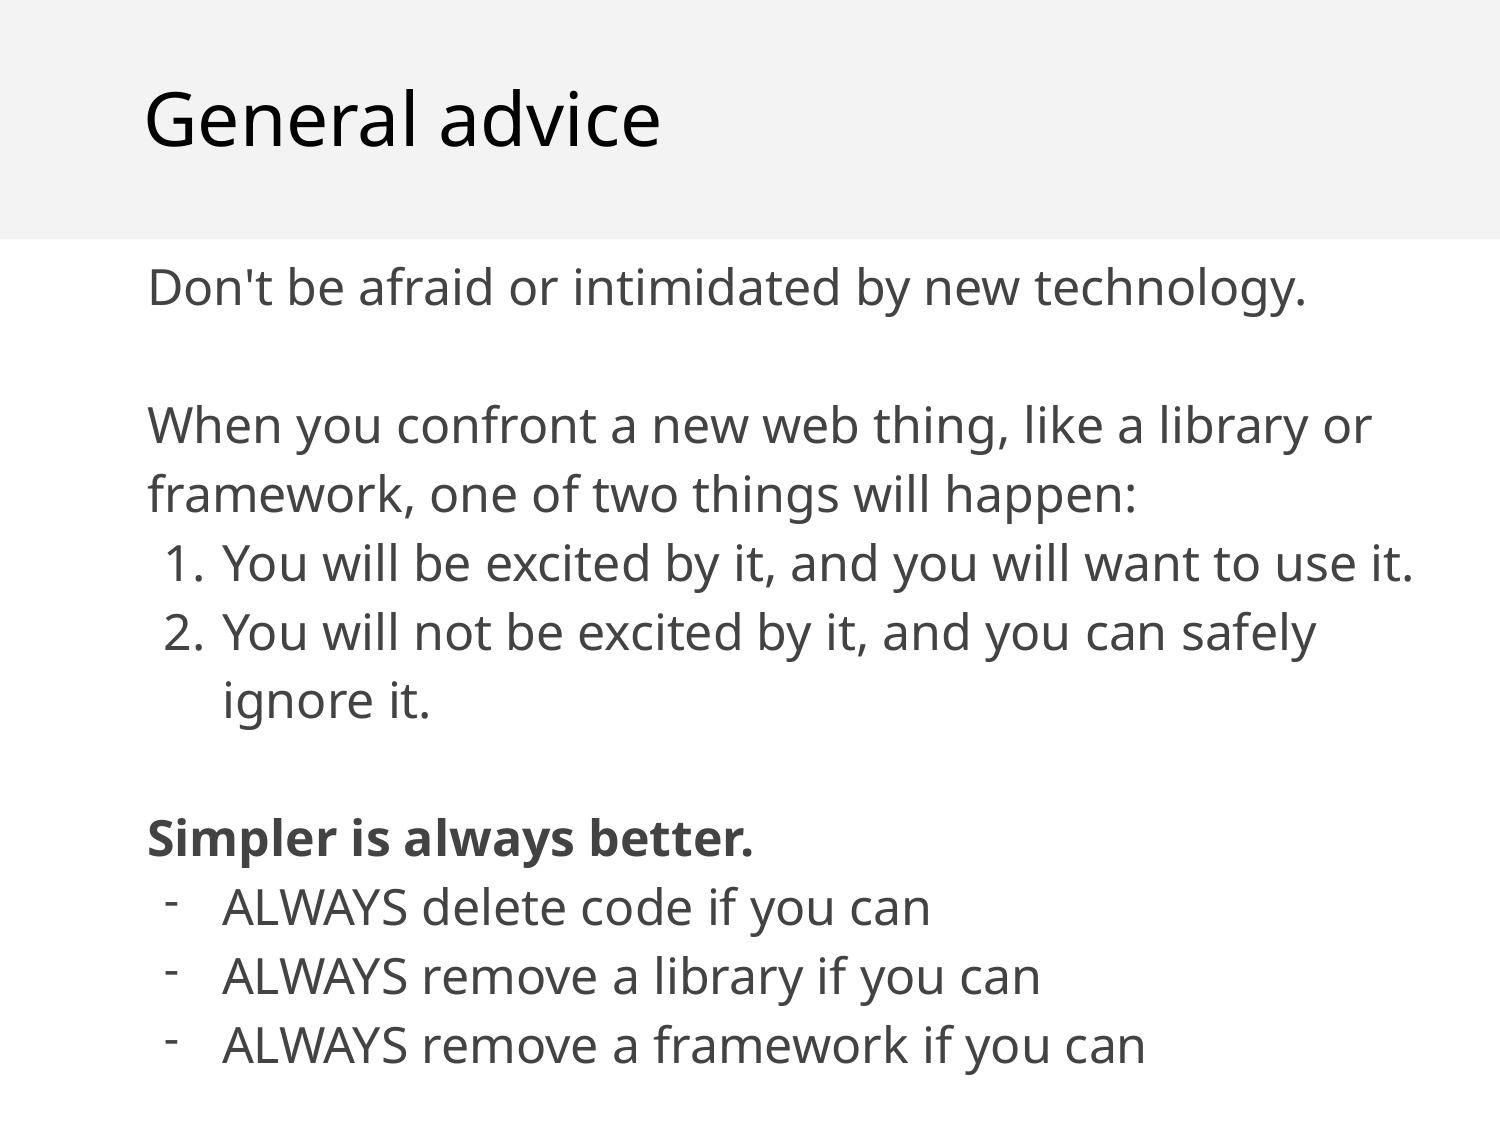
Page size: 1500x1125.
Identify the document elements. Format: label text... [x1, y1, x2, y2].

title General advice [128, 56, 1372, 183]
list Don't be afraid or intimidated by new technology. When you confront a new web thing, like a library or framework, one of two things will happen: You will be excited by it, and you will want to use it. You will not be excited by it, and you can safely ignore it. Simpler is always better. ALWAYS delete code if you can ALWAYS remove a library if you can ALWAYS remove a framework if you can [132, 231, 1446, 979]
